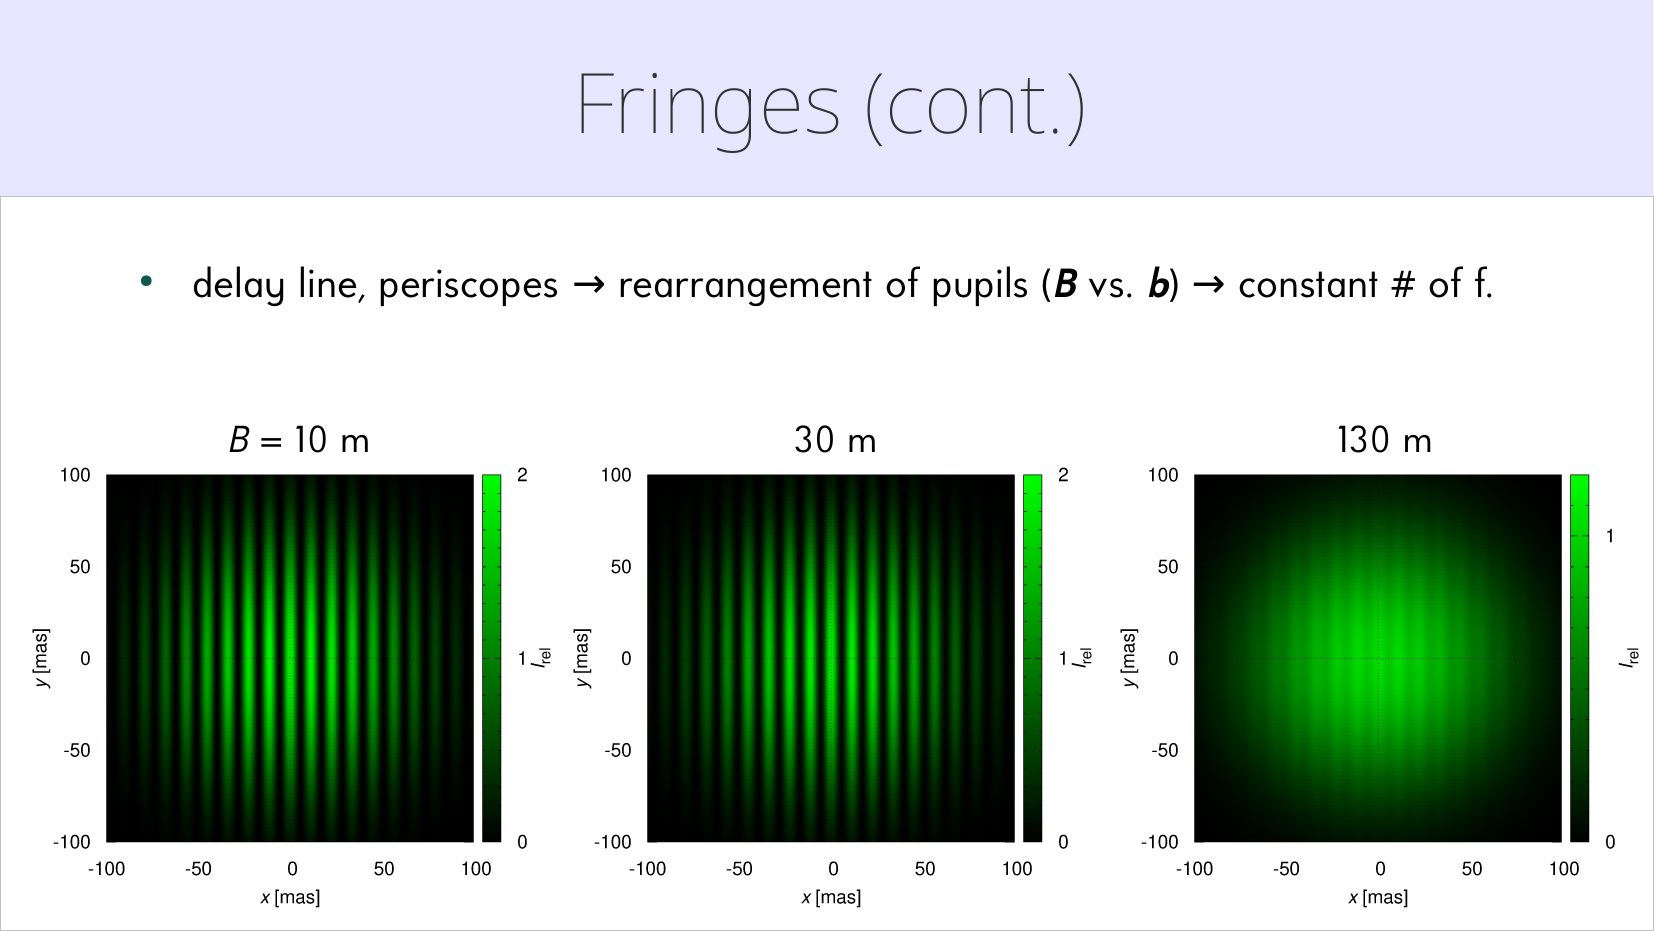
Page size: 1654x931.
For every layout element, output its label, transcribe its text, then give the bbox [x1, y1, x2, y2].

title Fringes (cont.) [124, 23, 1537, 179]
text_box 130 m [1322, 410, 1472, 469]
picture [1117, 467, 1641, 910]
list delay line, periscopes → rearrangement of pupils (B vs. b) → constant # of f. [121, 258, 1651, 376]
picture [570, 467, 1094, 910]
text_box 30 m [779, 410, 905, 469]
text_box B = 10 m [212, 410, 420, 469]
picture [29, 467, 553, 910]
